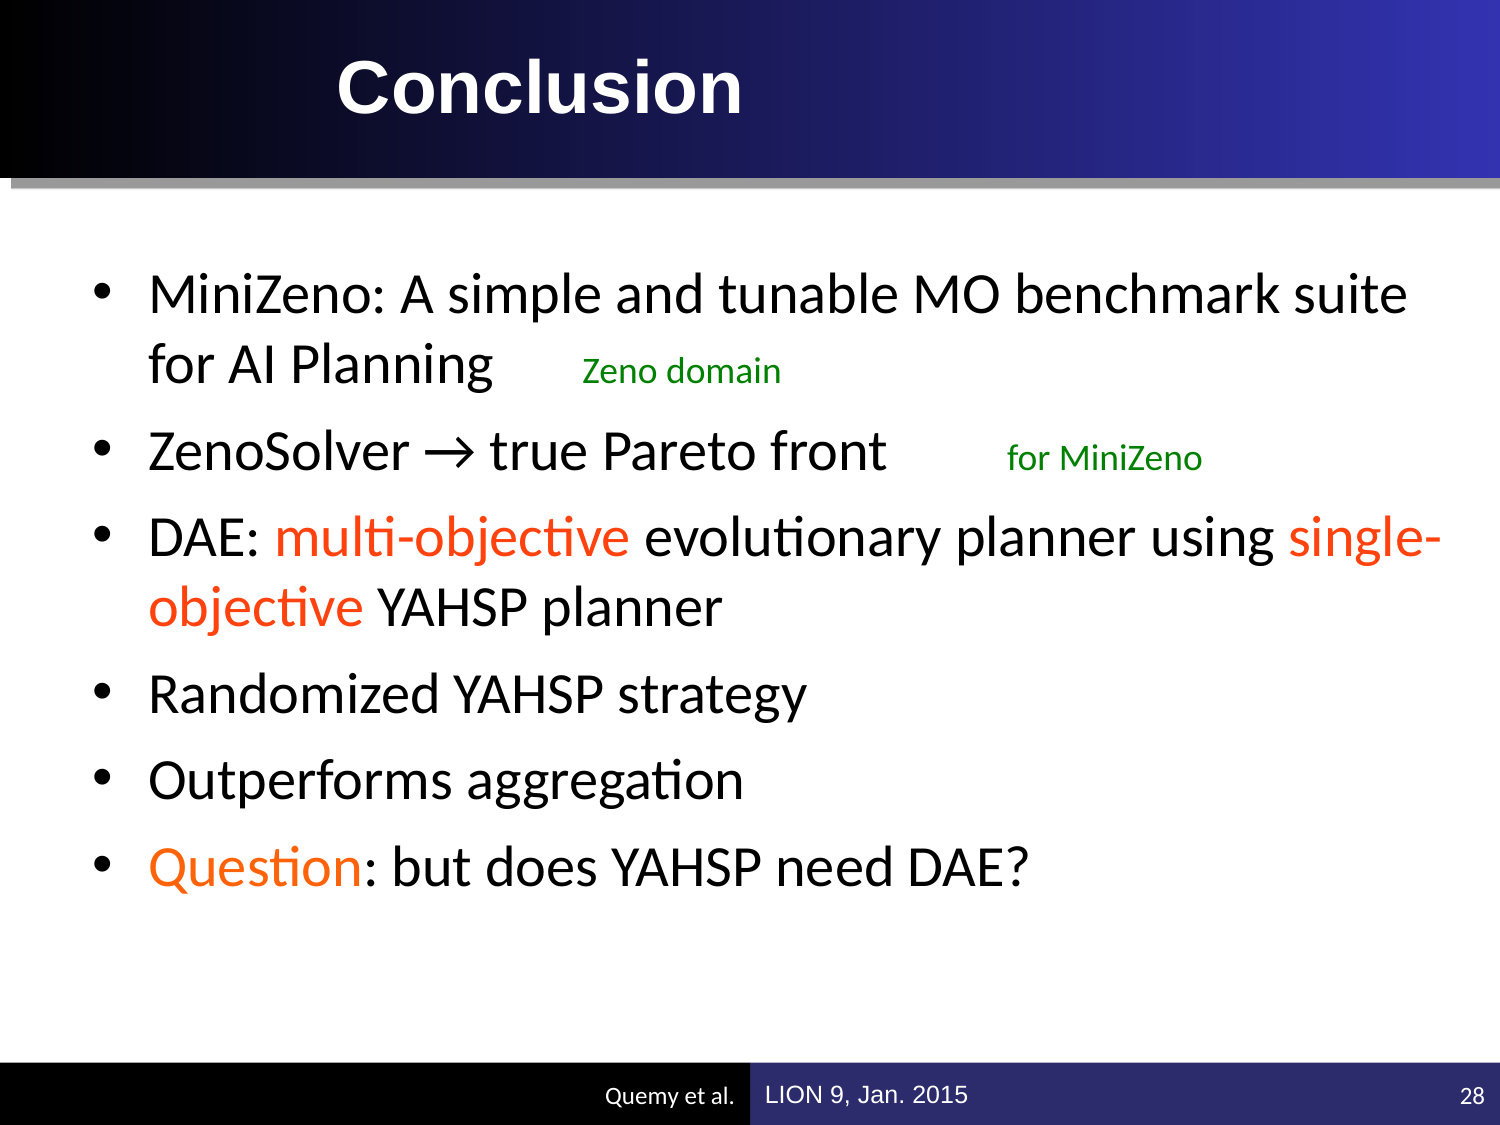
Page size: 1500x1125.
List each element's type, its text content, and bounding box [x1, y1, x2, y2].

text_box Conclusion [322, 31, 1214, 137]
list MiniZeno: A simple and tunable MO benchmark suite for AI Planning Zeno domain ZenoSolver → true Pareto front for MiniZeno DAE: multi-objective evolutionary planner using single-objective YAHSP planner Randomized YAHSP strategy Outperforms aggregation Question: but does YAHSP need DAE? [77, 248, 1477, 1105]
